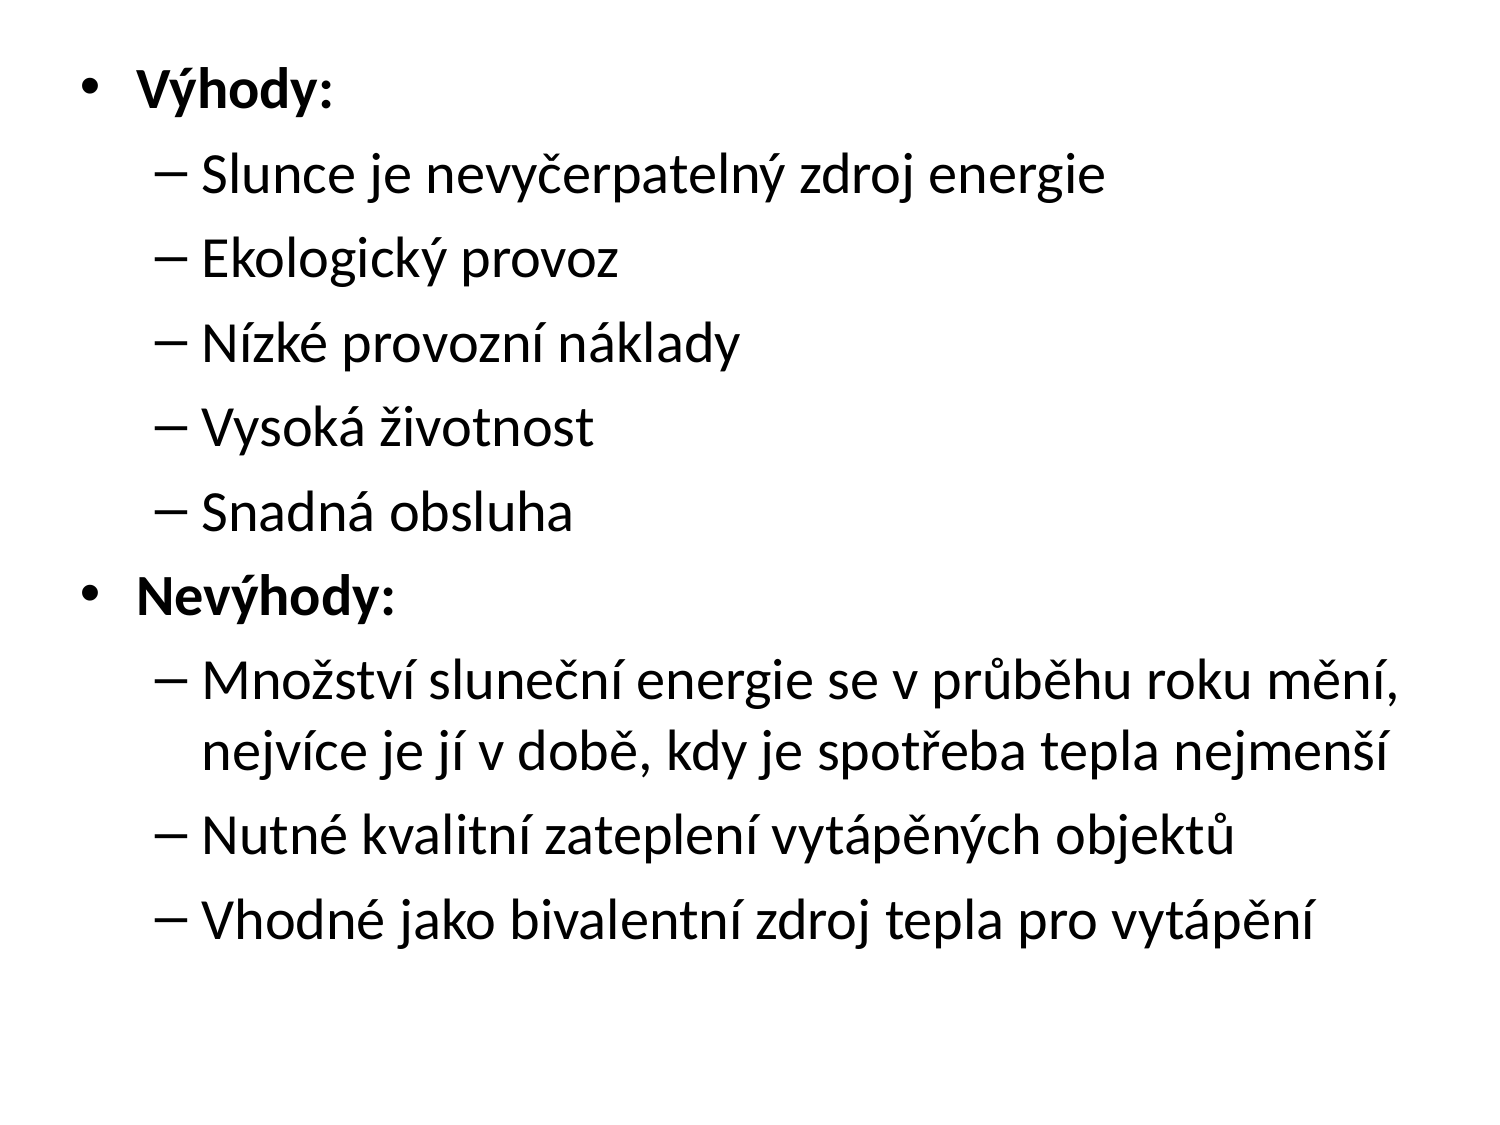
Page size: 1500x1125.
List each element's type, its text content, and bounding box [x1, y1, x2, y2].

list Výhody: Slunce je nevyčerpatelný zdroj energie Ekologický provoz Nízké provozní náklady Vysoká životnost Snadná obsluha Nevýhody: Množství sluneční energie se v průběhu roku mění, nejvíce je jí v době, kdy je spotřeba tepla nejmenší Nutné kvalitní zateplení vytápěných objektů Vhodné jako bivalentní zdroj tepla pro vytápění [64, 42, 1436, 1095]
